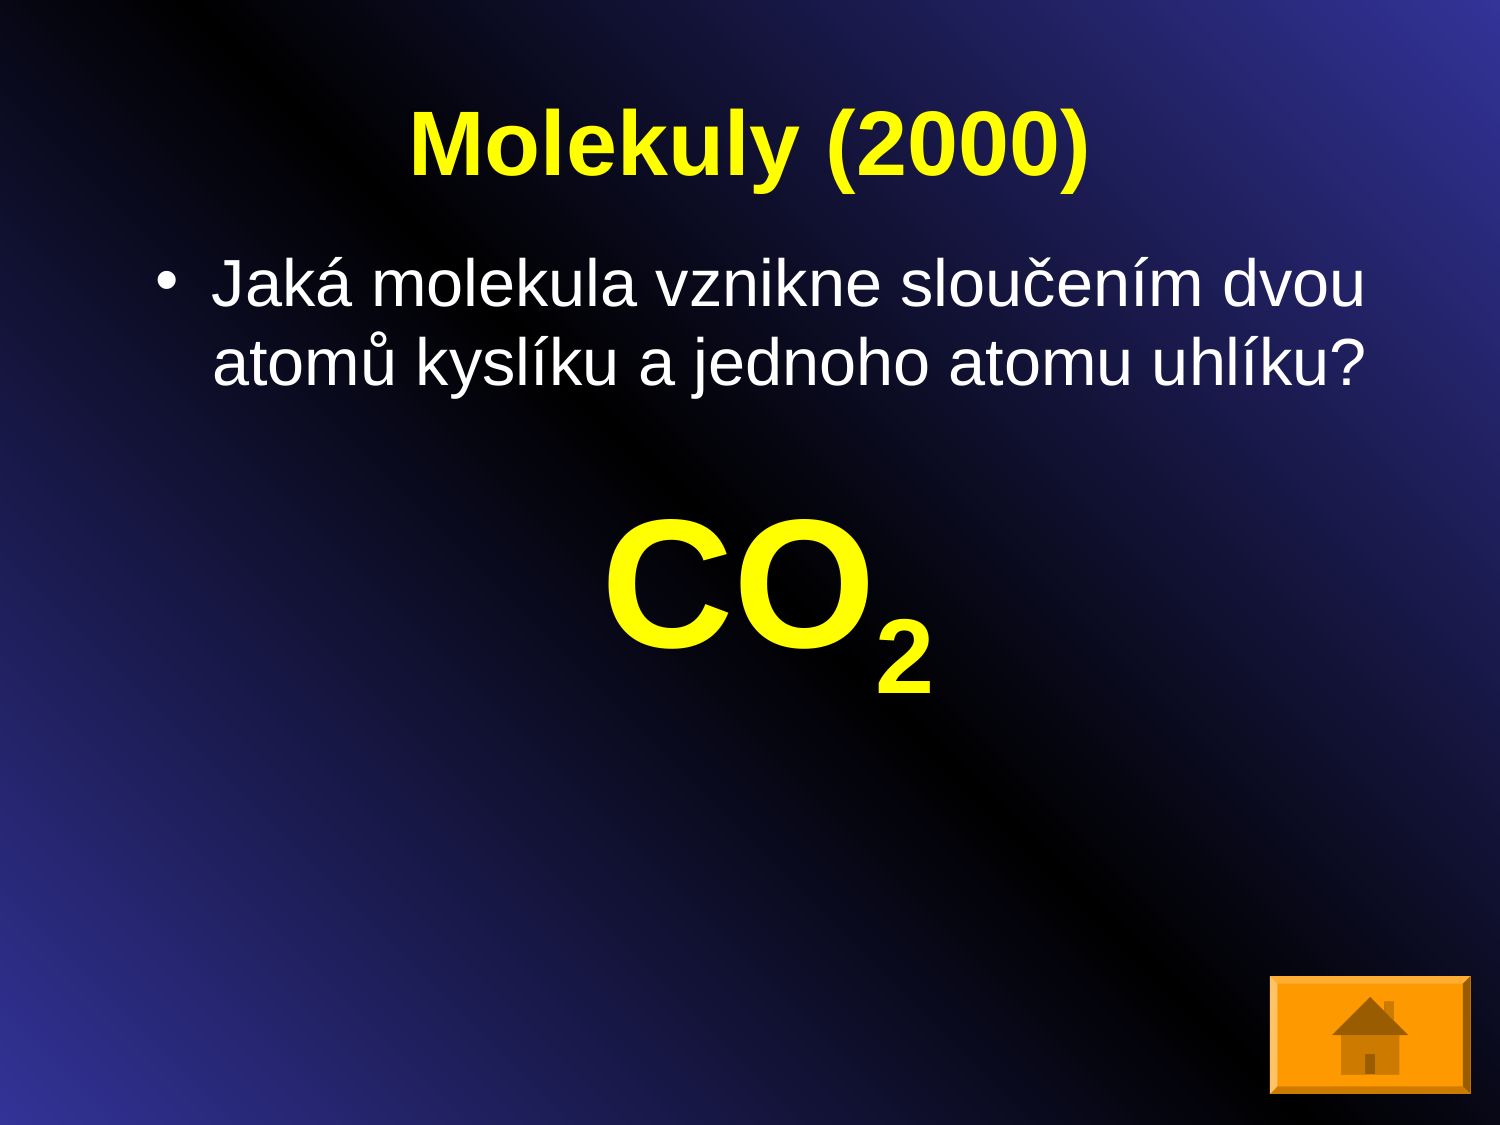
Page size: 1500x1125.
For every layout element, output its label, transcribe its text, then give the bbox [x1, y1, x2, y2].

list Jaká molekula vznikne sloučením dvou atomů kyslíku a jednoho atomu uhlíku? [88, 231, 1436, 445]
text_box CO2 [76, 456, 1459, 723]
title Molekuly (2000) [75, 45, 1426, 233]
text_box [1271, 976, 1471, 1094]
